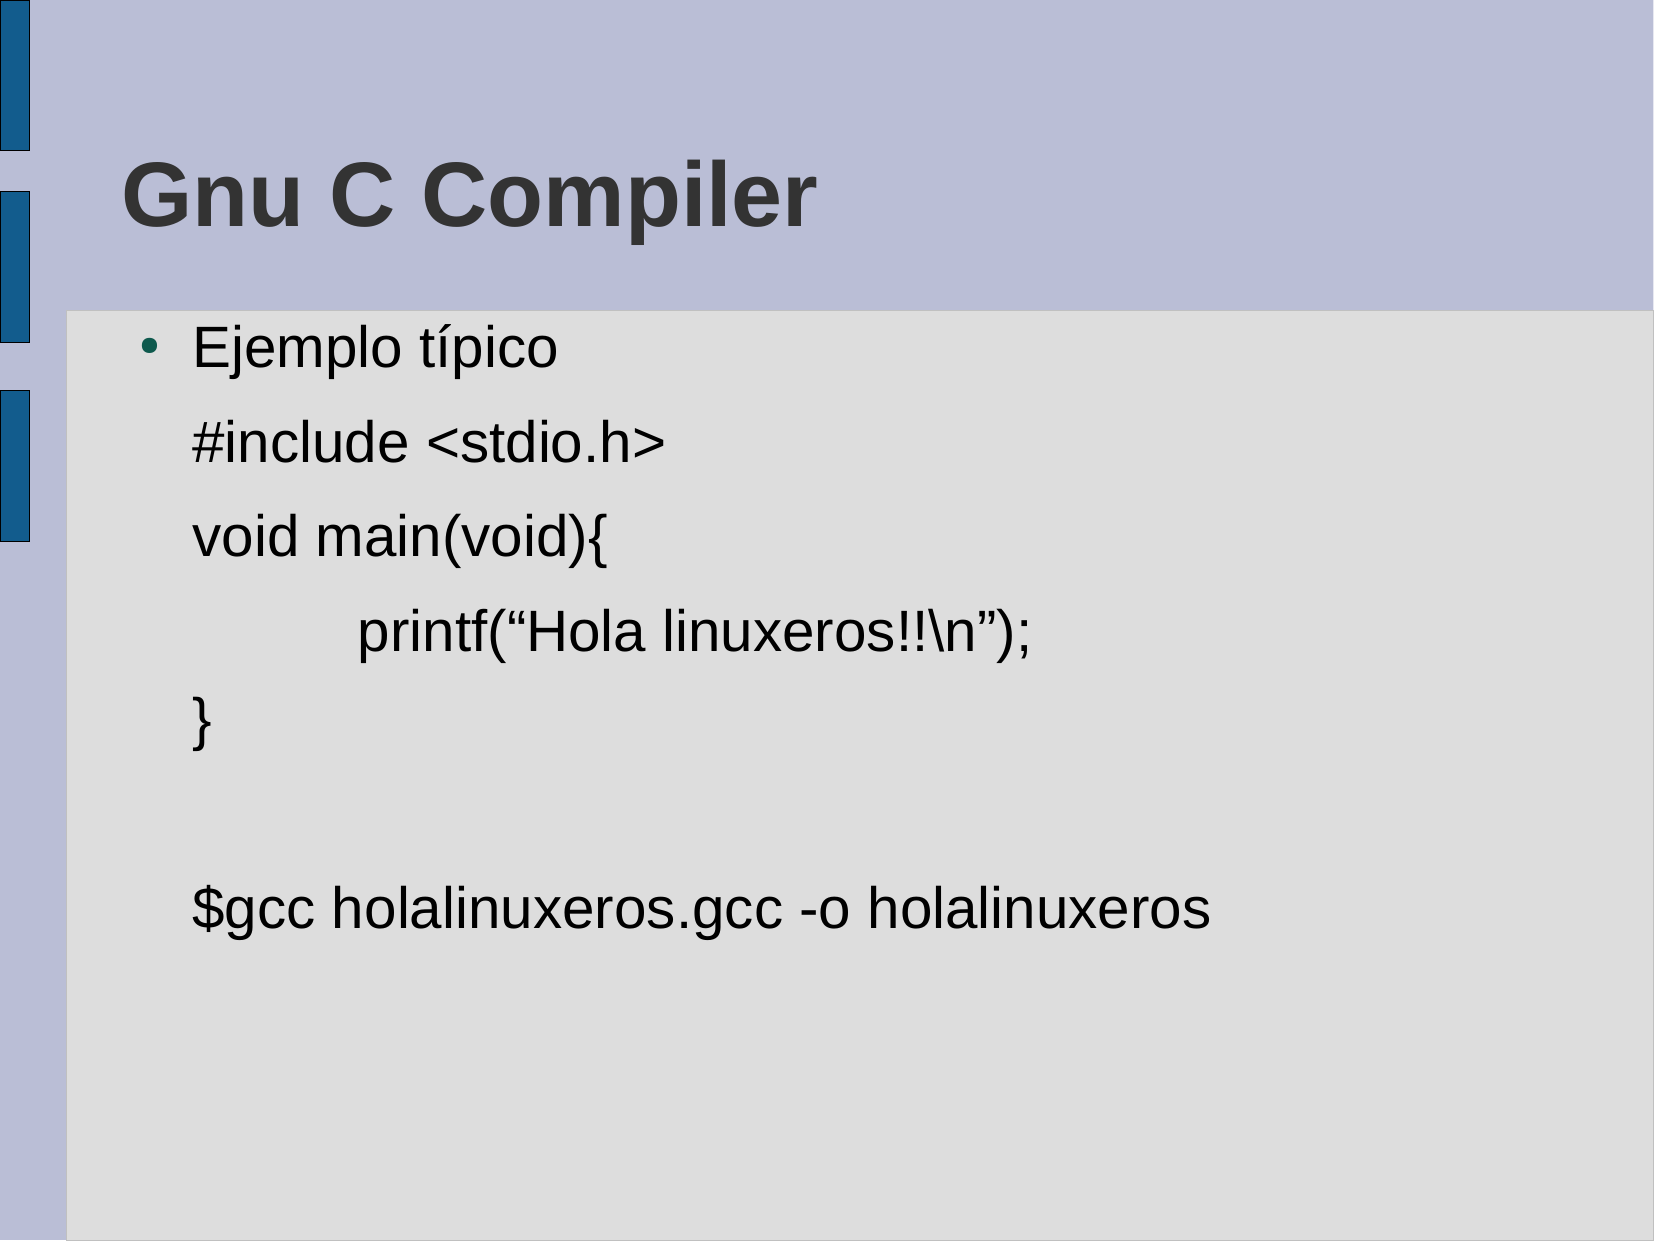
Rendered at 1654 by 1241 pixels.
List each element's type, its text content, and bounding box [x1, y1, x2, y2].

title Gnu C Compiler [121, 98, 1534, 291]
list Ejemplo típico #include <stdio.h> void main(void){ printf(“Hola linuxeros!!\n”); } $gcc holalinuxeros.gcc -o holalinuxeros [121, 314, 1534, 1082]
